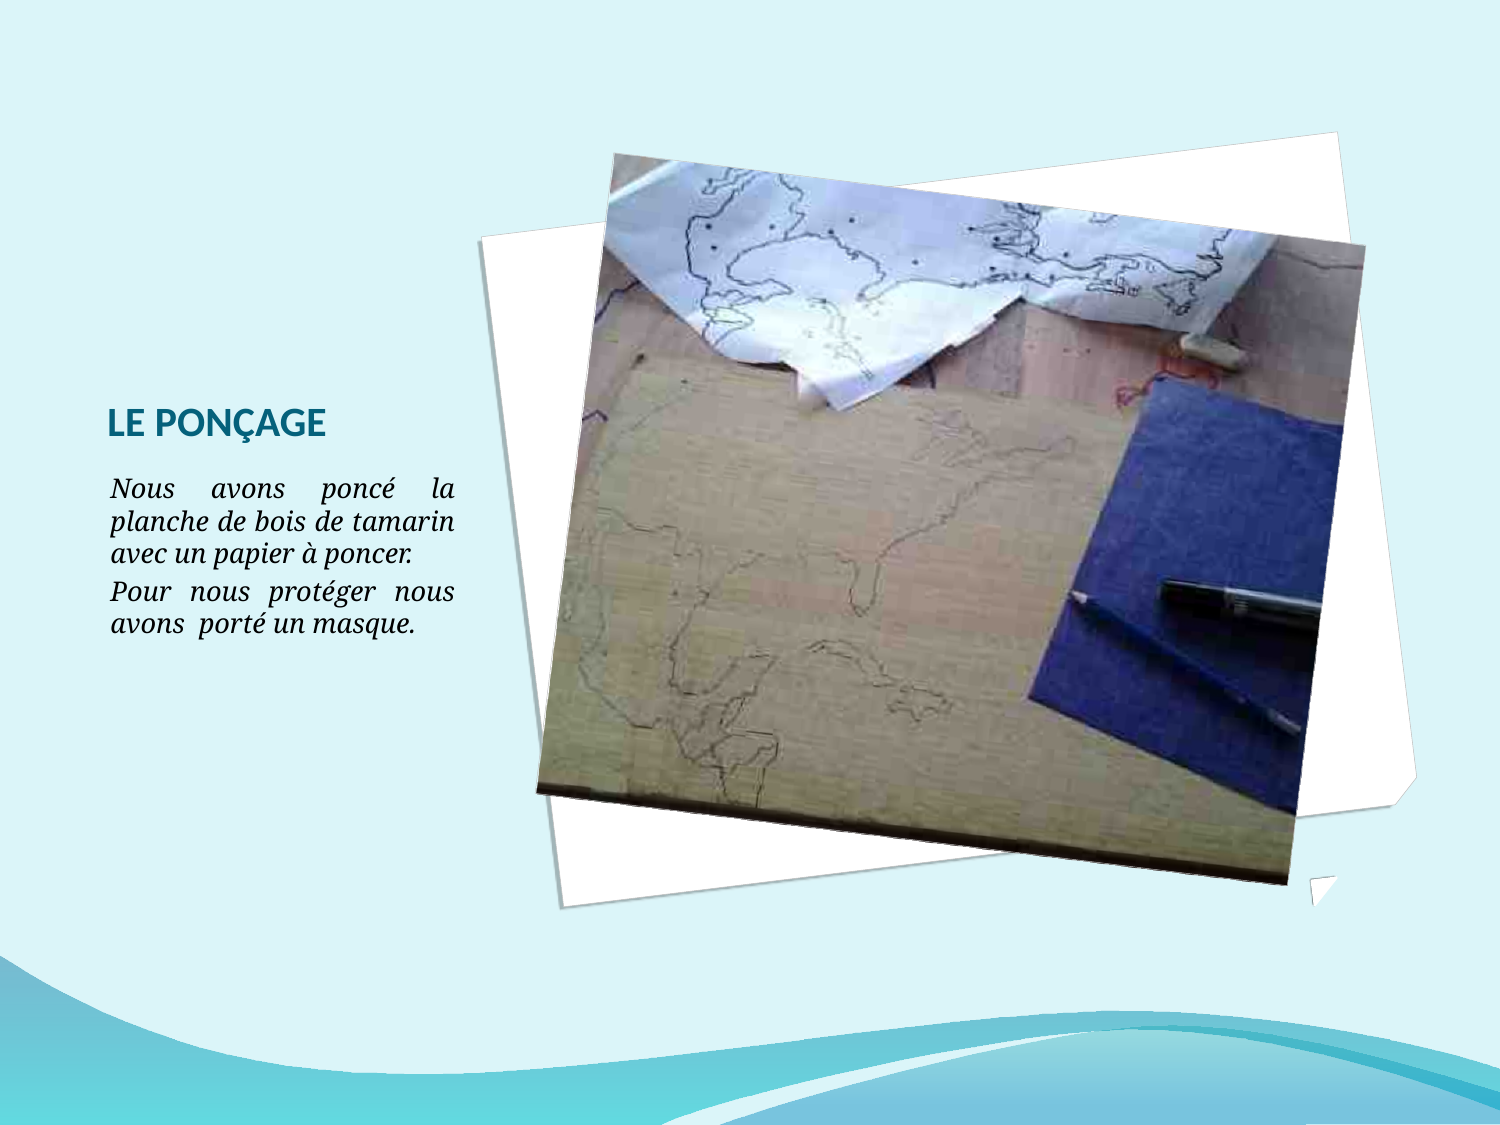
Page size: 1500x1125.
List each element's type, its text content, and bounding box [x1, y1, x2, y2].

list Nous avons poncé la planche de bois de tamarin avec un papier à poncer. Pour nous protéger nous avons porté un masque. [99, 464, 463, 822]
picture [535, 153, 1366, 886]
title LE PONÇAGE [99, 193, 463, 453]
